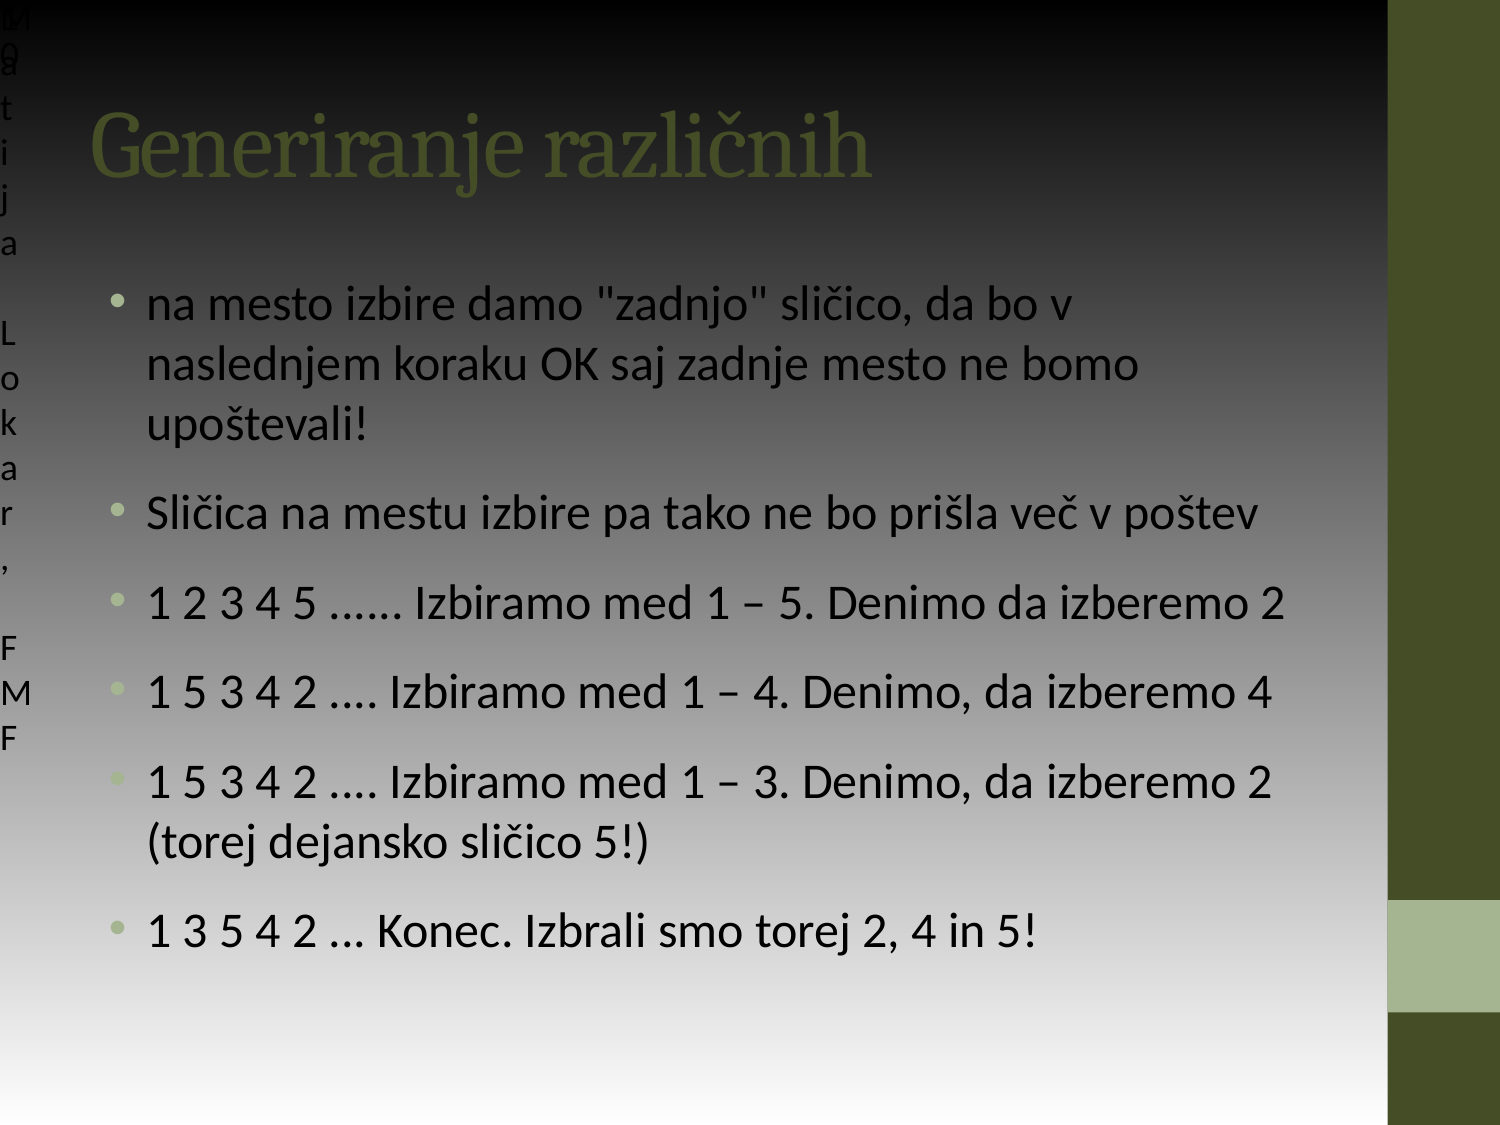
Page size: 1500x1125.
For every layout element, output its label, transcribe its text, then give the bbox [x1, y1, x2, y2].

list na mesto izbire damo "zadnjo" sličico, da bo v naslednjem koraku OK saj zadnje mesto ne bomo upoštevali! Sličica na mestu izbire pa tako ne bo prišla več v poštev 1 2 3 4 5 ...... Izbiramo med 1 – 5. Denimo da izberemo 2 1 5 3 4 2 .... Izbiramo med 1 – 4. Denimo, da izberemo 4 1 5 3 4 2 .... Izbiramo med 1 – 3. Denimo, da izberemo 2 (torej dejansko sličico 5!) 1 3 5 4 2 ... Konec. Izbrali smo torej 2, 4 in 5! [75, 262, 1325, 1050]
title Generiranje različnih [75, 45, 1325, 233]
